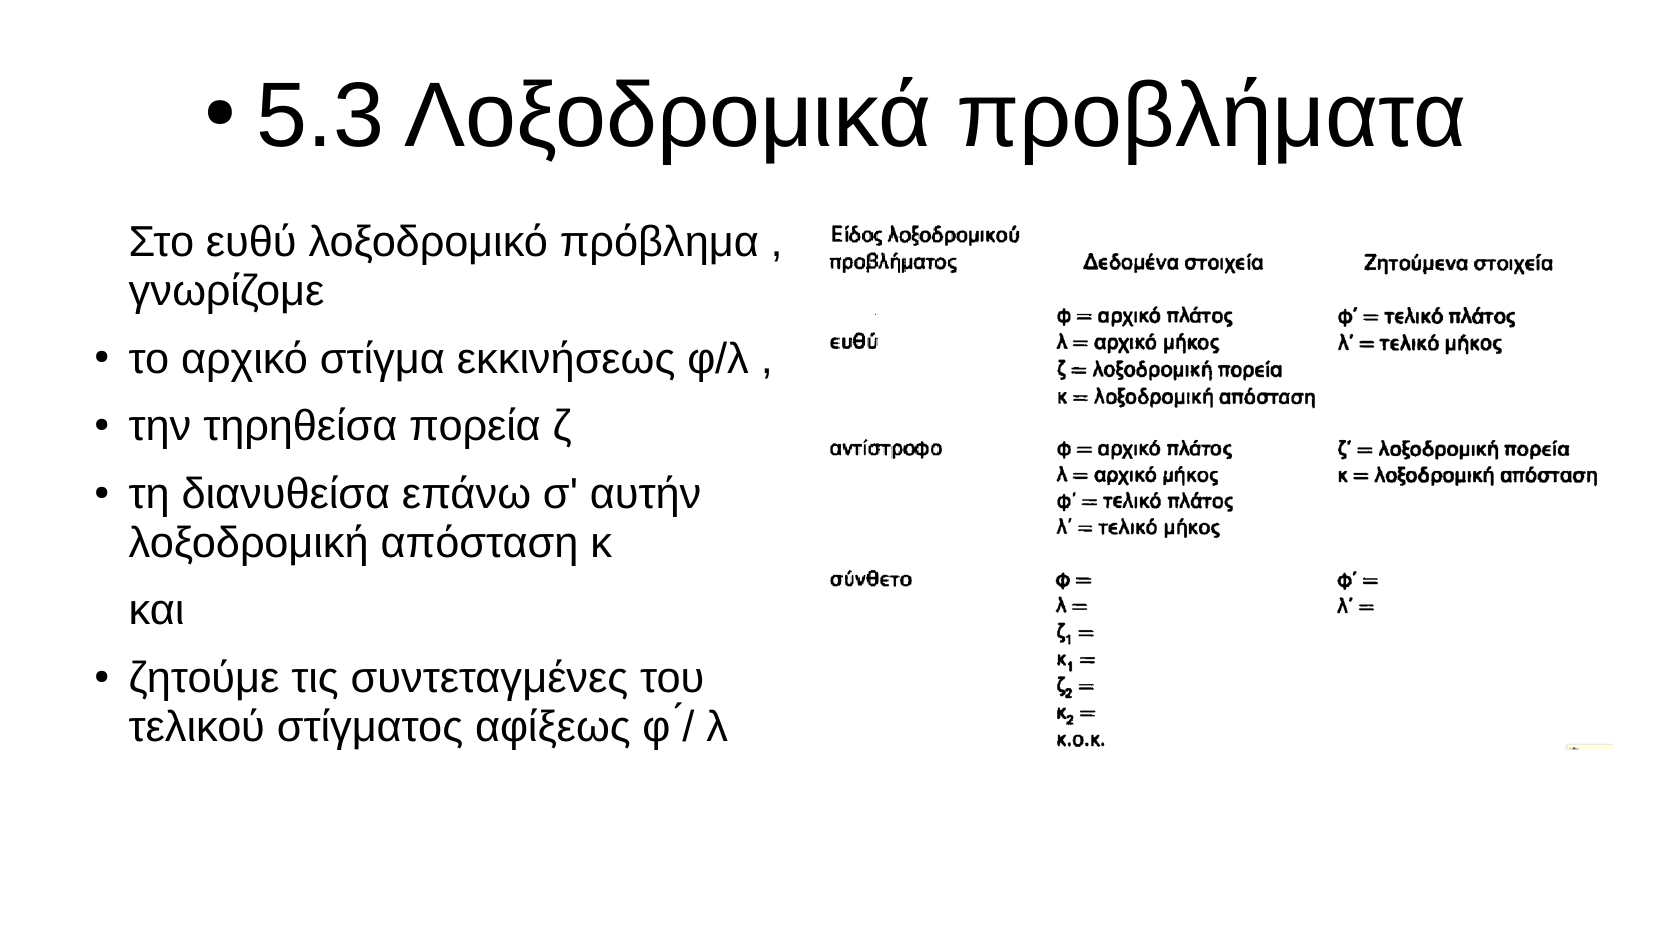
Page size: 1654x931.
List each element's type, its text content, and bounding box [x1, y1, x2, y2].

picture [825, 217, 1613, 751]
list Στο ευθύ λοξοδρομικό πρόβλημα , γνωρίζομε το αρχικό στίγμα εκκινήσεως φ/λ , την τηρηθείσα πορεία ζ τη διανυθείσα επάνω σ' αυτήν λοξοδρομική απόσταση κ και ζητούμε τις συντεταγμένες του τελικού στίγματος αφίξεως φ ́/ λ [82, 217, 809, 758]
title 5.3 Λοξοδρομικά προβλήματα [82, 37, 1571, 193]
